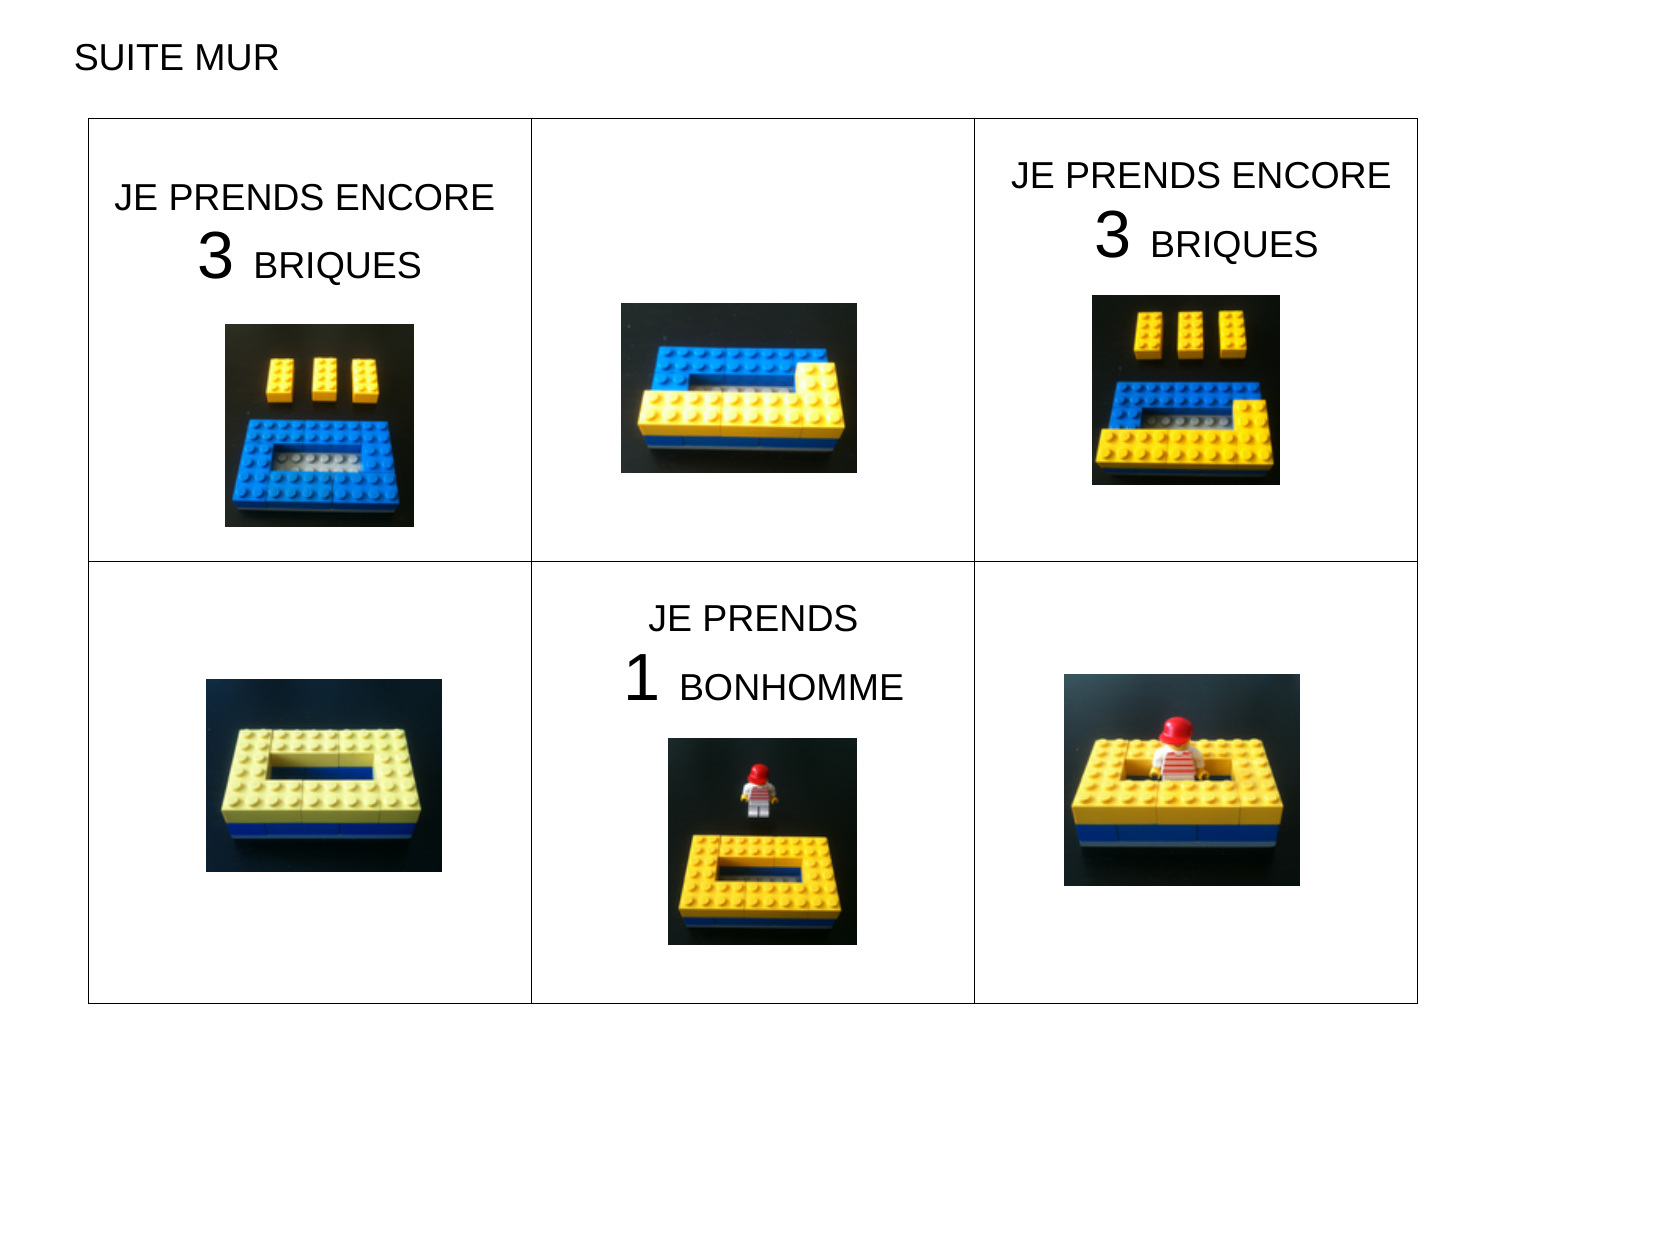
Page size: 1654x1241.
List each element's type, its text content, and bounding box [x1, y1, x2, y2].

picture [621, 303, 857, 473]
picture [1092, 295, 1280, 485]
text_box JE PRENDS ENCORE 3 BRIQUES [996, 147, 1418, 280]
text_box JE PRENDS ENCORE 3 BRIQUES [88, 118, 531, 561]
text_box JE PRENDS 1 BONHOMME [553, 590, 975, 723]
picture [1064, 674, 1300, 886]
picture [206, 679, 442, 872]
picture [668, 738, 857, 945]
text_box SUITE MUR [59, 29, 502, 87]
picture [225, 324, 414, 527]
